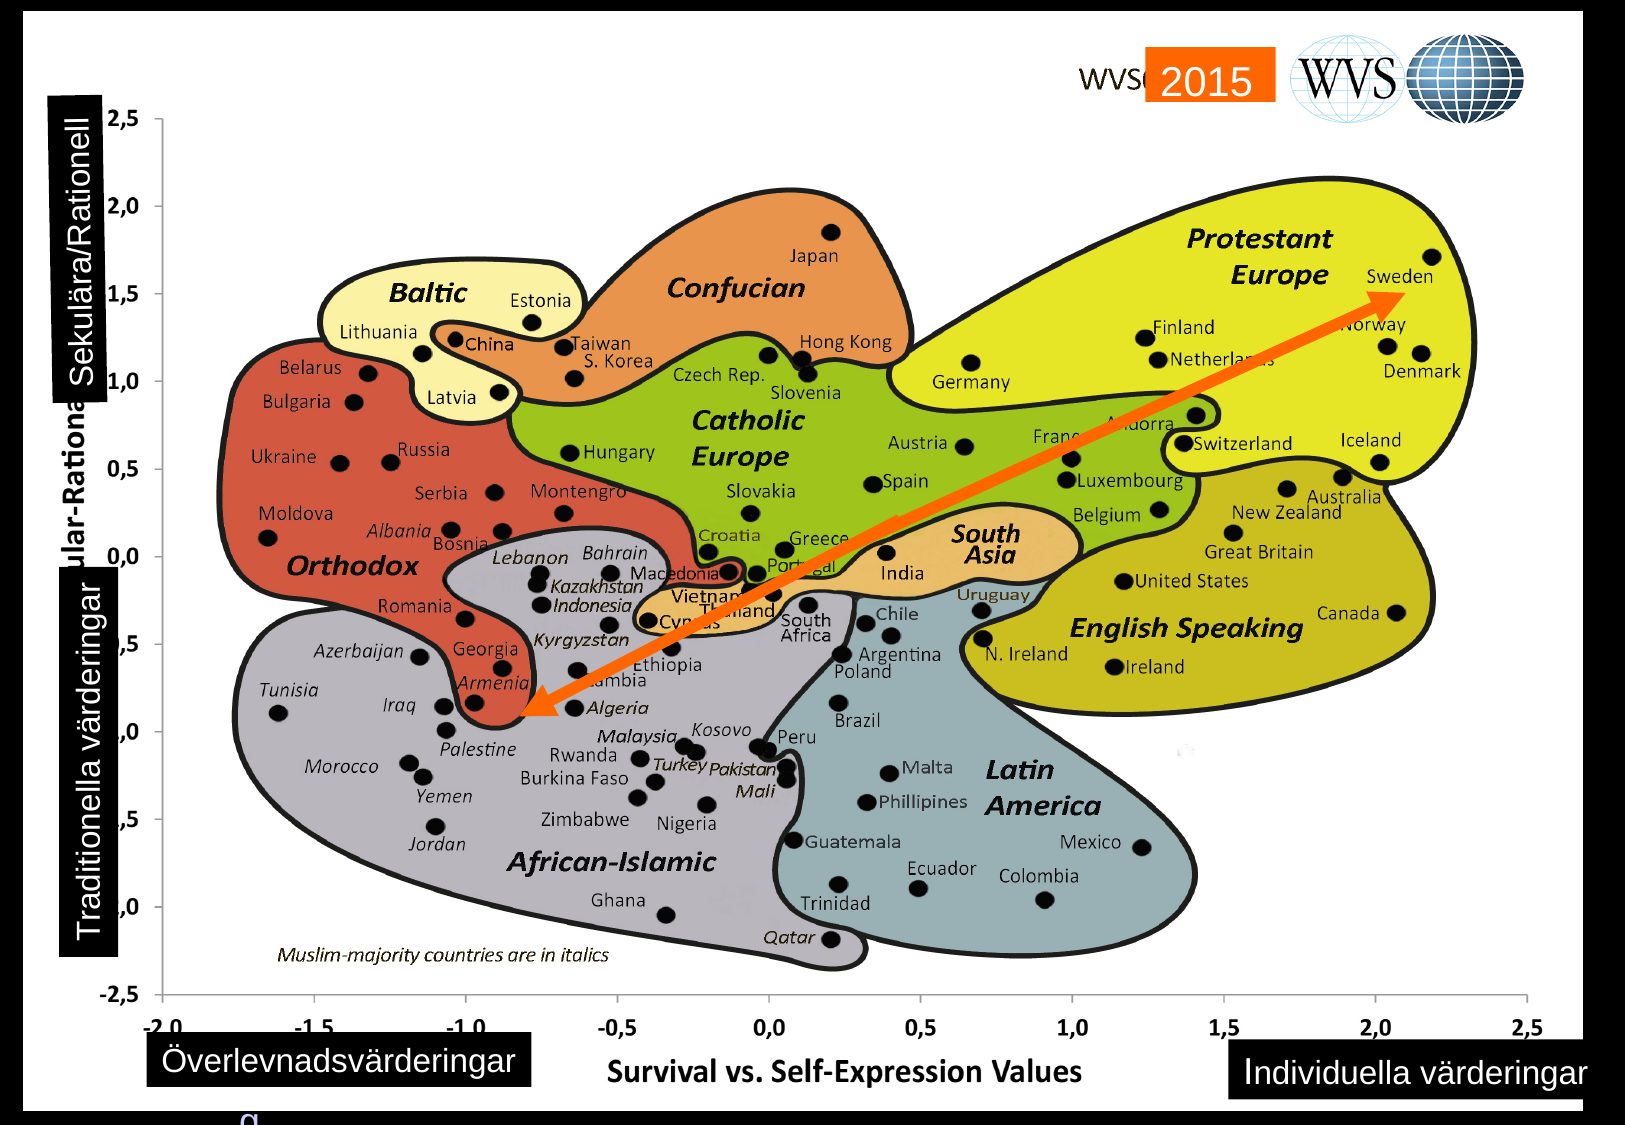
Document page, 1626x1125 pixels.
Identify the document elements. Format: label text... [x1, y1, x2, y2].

text_box 2015 [1145, 47, 1276, 102]
picture [23, 11, 1583, 1111]
text_box Sekulära/Rationell [47, 94, 108, 404]
text_box Individuella värderingar [1228, 1039, 1607, 1100]
text_box Överlevnadsvärderingar [146, 1032, 532, 1087]
text_box http://www.iffs.se/wp-content/uploads/2012/12/Culture-Map_WVS6.jpg [224, 1111, 1419, 1125]
text_box Traditionella värderingar [59, 566, 119, 957]
